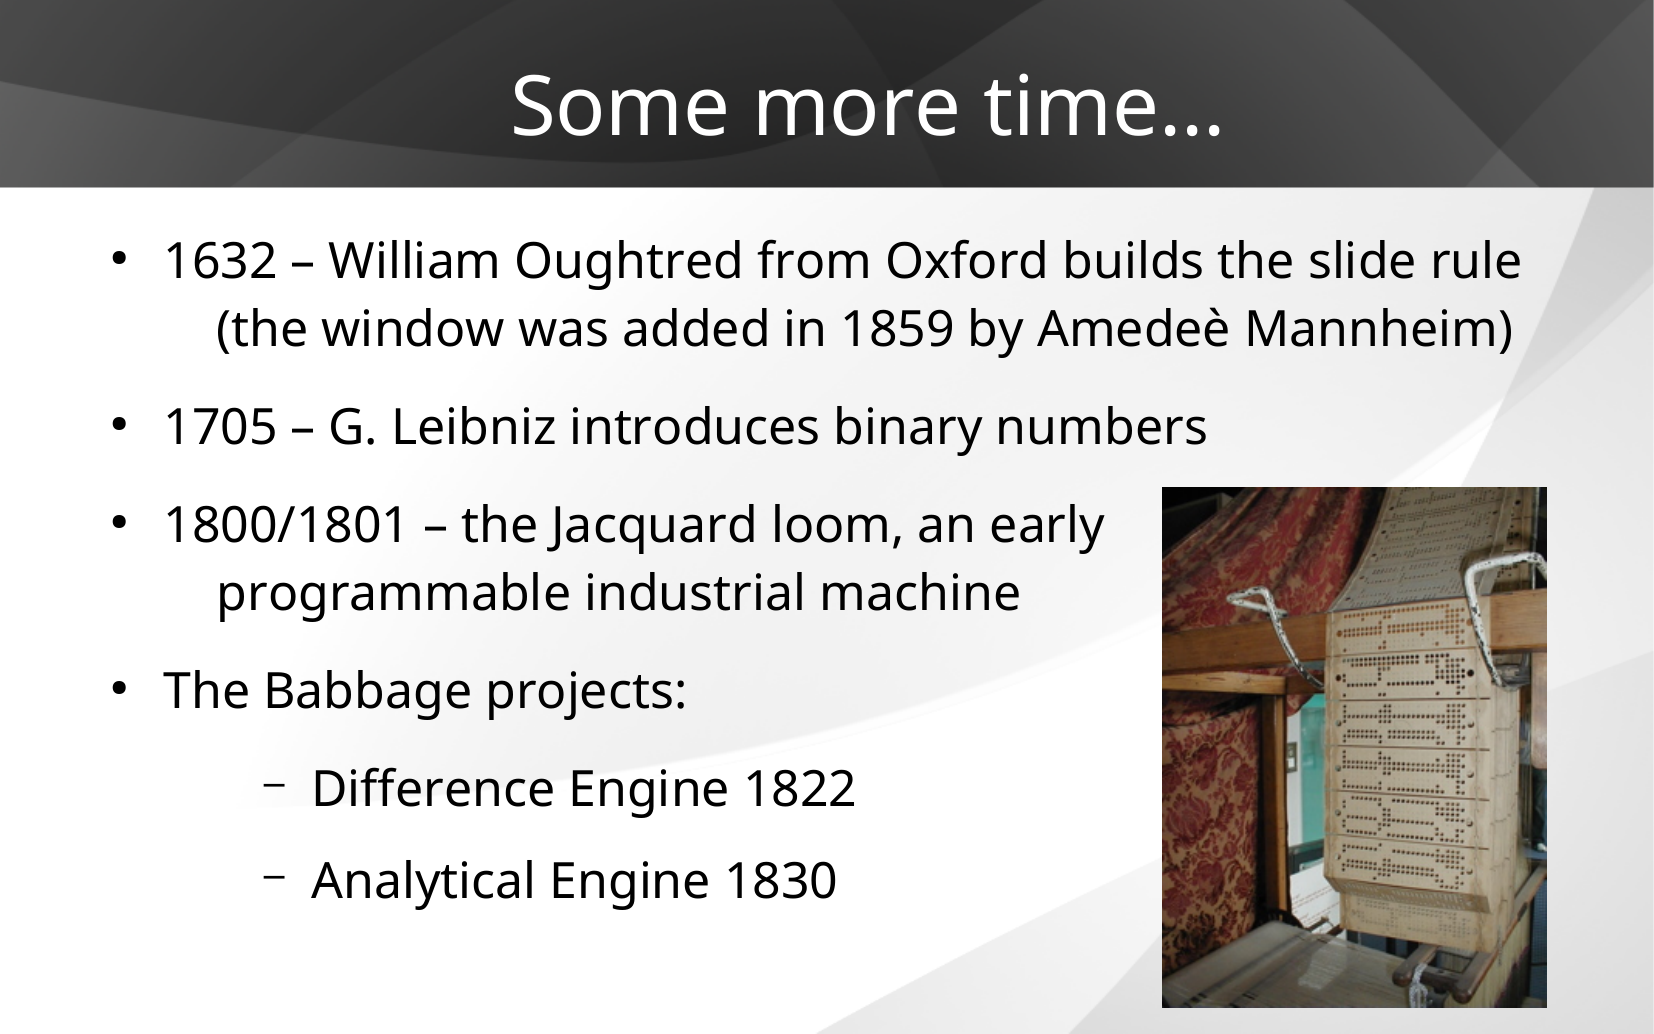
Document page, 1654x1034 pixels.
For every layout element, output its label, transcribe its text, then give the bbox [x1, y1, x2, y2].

title Some more time... [124, 0, 1613, 208]
picture [0, 0, 1654, 1034]
list 1632 – William Oughtred from Oxford builds the slide rule (the window was added in 1859 by Amedeè Mannheim) 1705 – G. Leibniz introduces binary numbers 1800/1801 – the Jacquard loom, an early programmable industrial machine The Babbage projects: Difference Engine 1822 Analytical Engine 1830 [75, 225, 1613, 1013]
